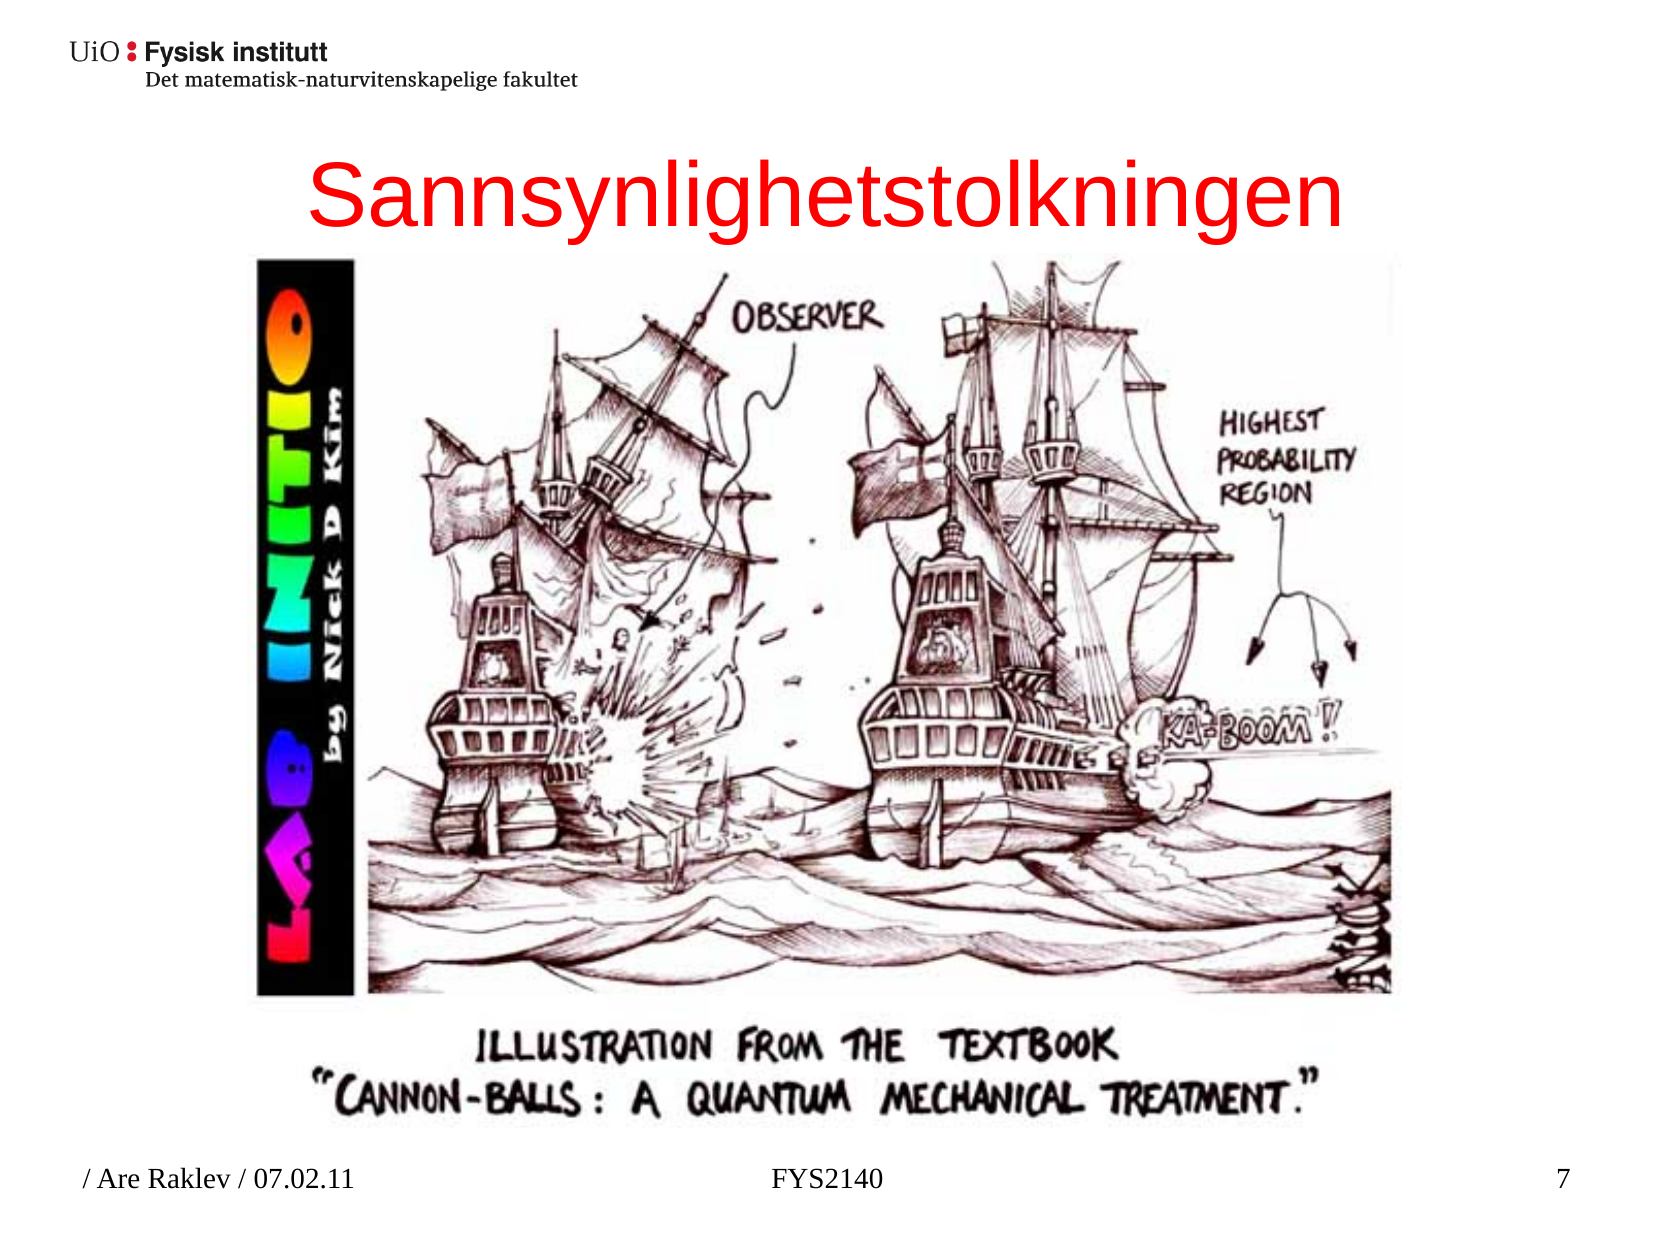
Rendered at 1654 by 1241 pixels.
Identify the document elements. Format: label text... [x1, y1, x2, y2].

title Sannsynlighetstolkningen [82, 90, 1571, 298]
picture [68, 37, 581, 93]
picture [247, 253, 1404, 1155]
